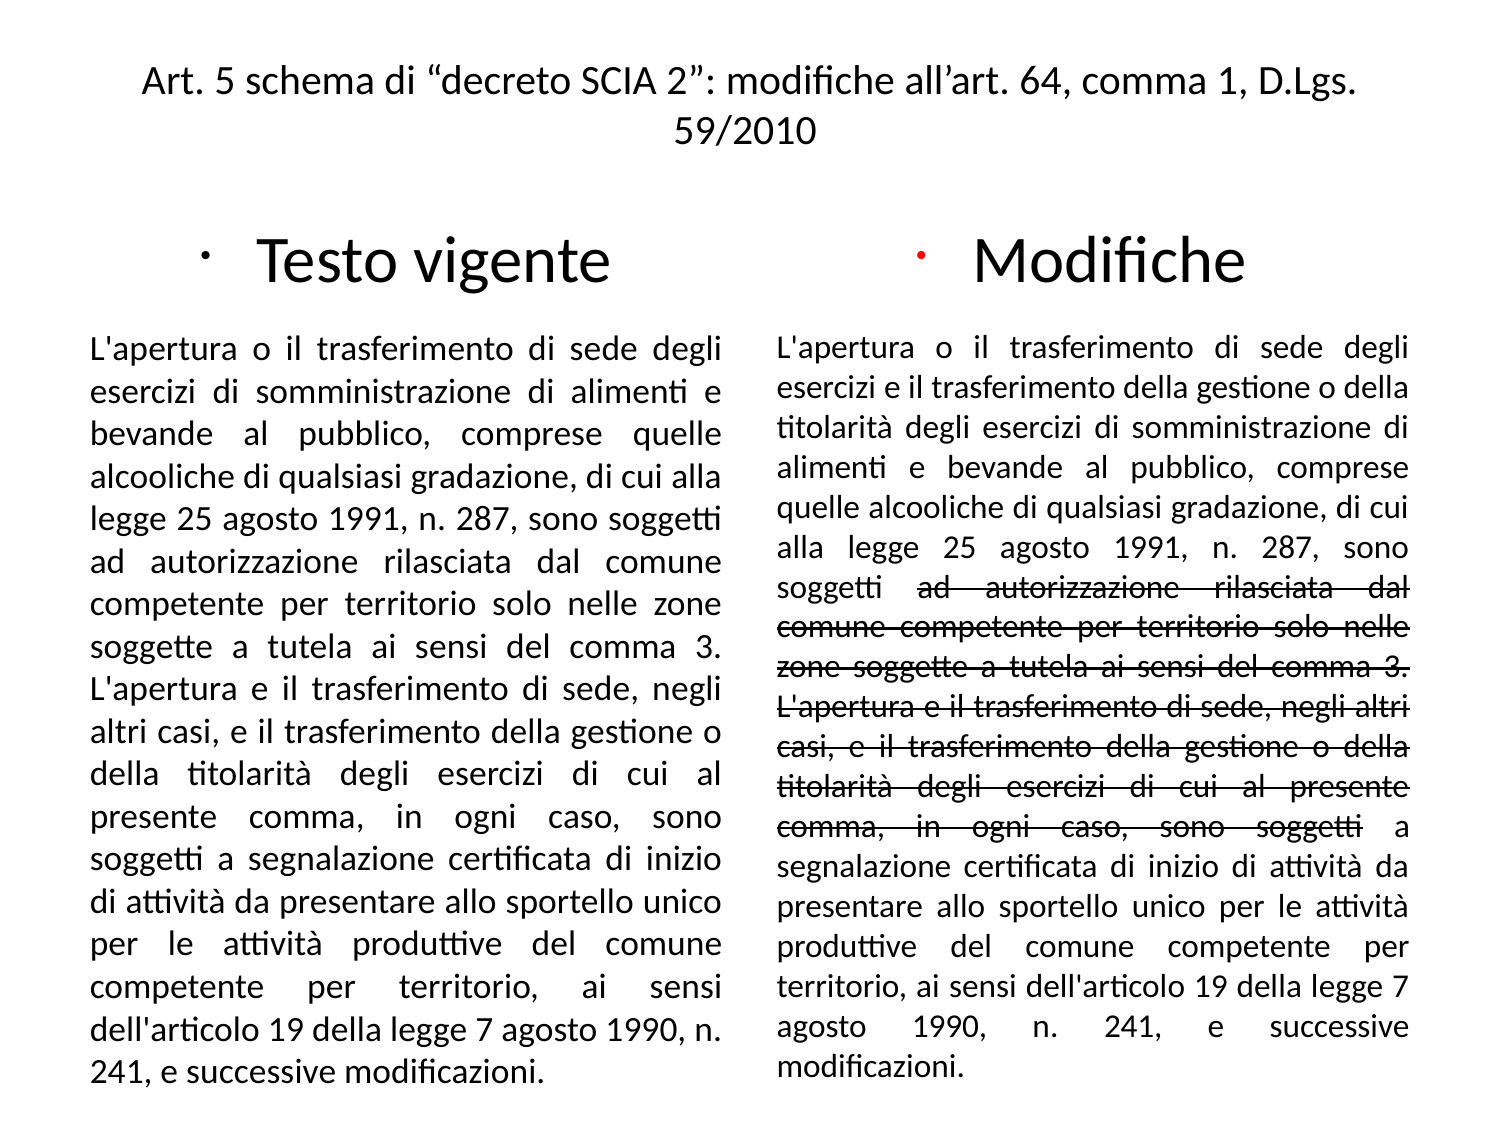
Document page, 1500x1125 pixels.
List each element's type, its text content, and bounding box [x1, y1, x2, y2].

list L'apertura o il trasferimento di sede degli esercizi di somministrazione di alimenti e bevande al pubblico, comprese quelle alcooliche di qualsiasi gradazione, di cui alla legge 25 agosto 1991, n. 287, sono soggetti ad autorizzazione rilasciata dal comune competente per territorio solo nelle zone soggette a tutela ai sensi del comma 3. L'apertura e il trasferimento di sede, negli altri casi, e il trasferimento della gestione o della titolarità degli esercizi di cui al presente comma, in ogni caso, sono soggetti a segnalazione certificata di inizio di attività da presentare allo sportello unico per le attività produttive del comune competente per territorio, ai sensi dell'articolo 19 della legge 7 agosto 1990, n. 241, e successive modificazioni. [75, 317, 738, 966]
list Testo vigente [75, 208, 738, 313]
title Art. 5 schema di “decreto SCIA 2”: modifiche all’art. 64, comma 1, D.Lgs. 59/2010 [75, 45, 1425, 233]
list Modifiche [749, 208, 1413, 313]
list L'apertura o il trasferimento di sede degli esercizi e il trasferimento della gestione o della titolarità degli esercizi di somministrazione di alimenti e bevande al pubblico, comprese quelle alcooliche di qualsiasi gradazione, di cui alla legge 25 agosto 1991, n. 287, sono soggetti ad autorizzazione rilasciata dal comune competente per territorio solo nelle zone soggette a tutela ai sensi del comma 3. L'apertura e il trasferimento di sede, negli altri casi, e il trasferimento della gestione o della titolarità degli esercizi di cui al presente comma, in ogni caso, sono soggetti a segnalazione certificata di inizio di attività da presentare allo sportello unico per le attività produttive del comune competente per territorio, ai sensi dell'articolo 19 della legge 7 agosto 1990, n. 241, e successive modificazioni. [761, 317, 1425, 966]
